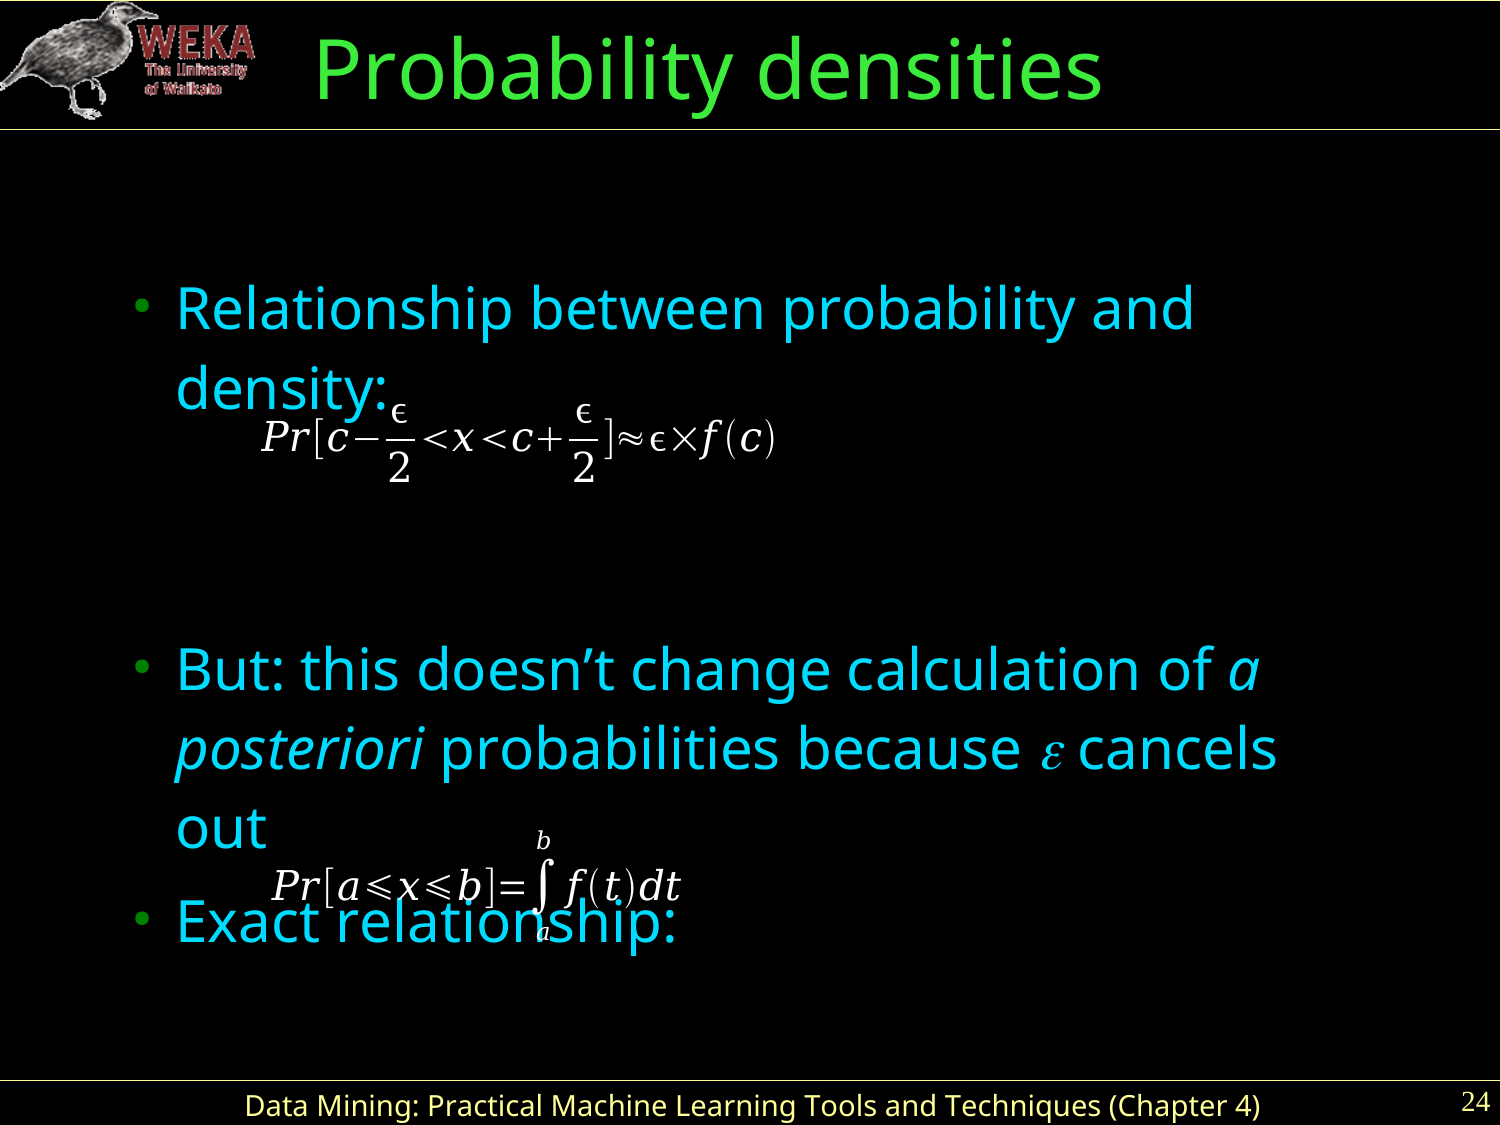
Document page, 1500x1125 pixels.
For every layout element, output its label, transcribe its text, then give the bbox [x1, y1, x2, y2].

chart [265, 826, 687, 947]
text_box Relationship between probability and density: But: this doesn’t change calculation of a posteriori probabilities because  cancels out Exact relationship: [118, 260, 1388, 936]
chart [255, 386, 783, 492]
picture [0, 1, 266, 129]
title Probability densities [297, 0, 1500, 148]
